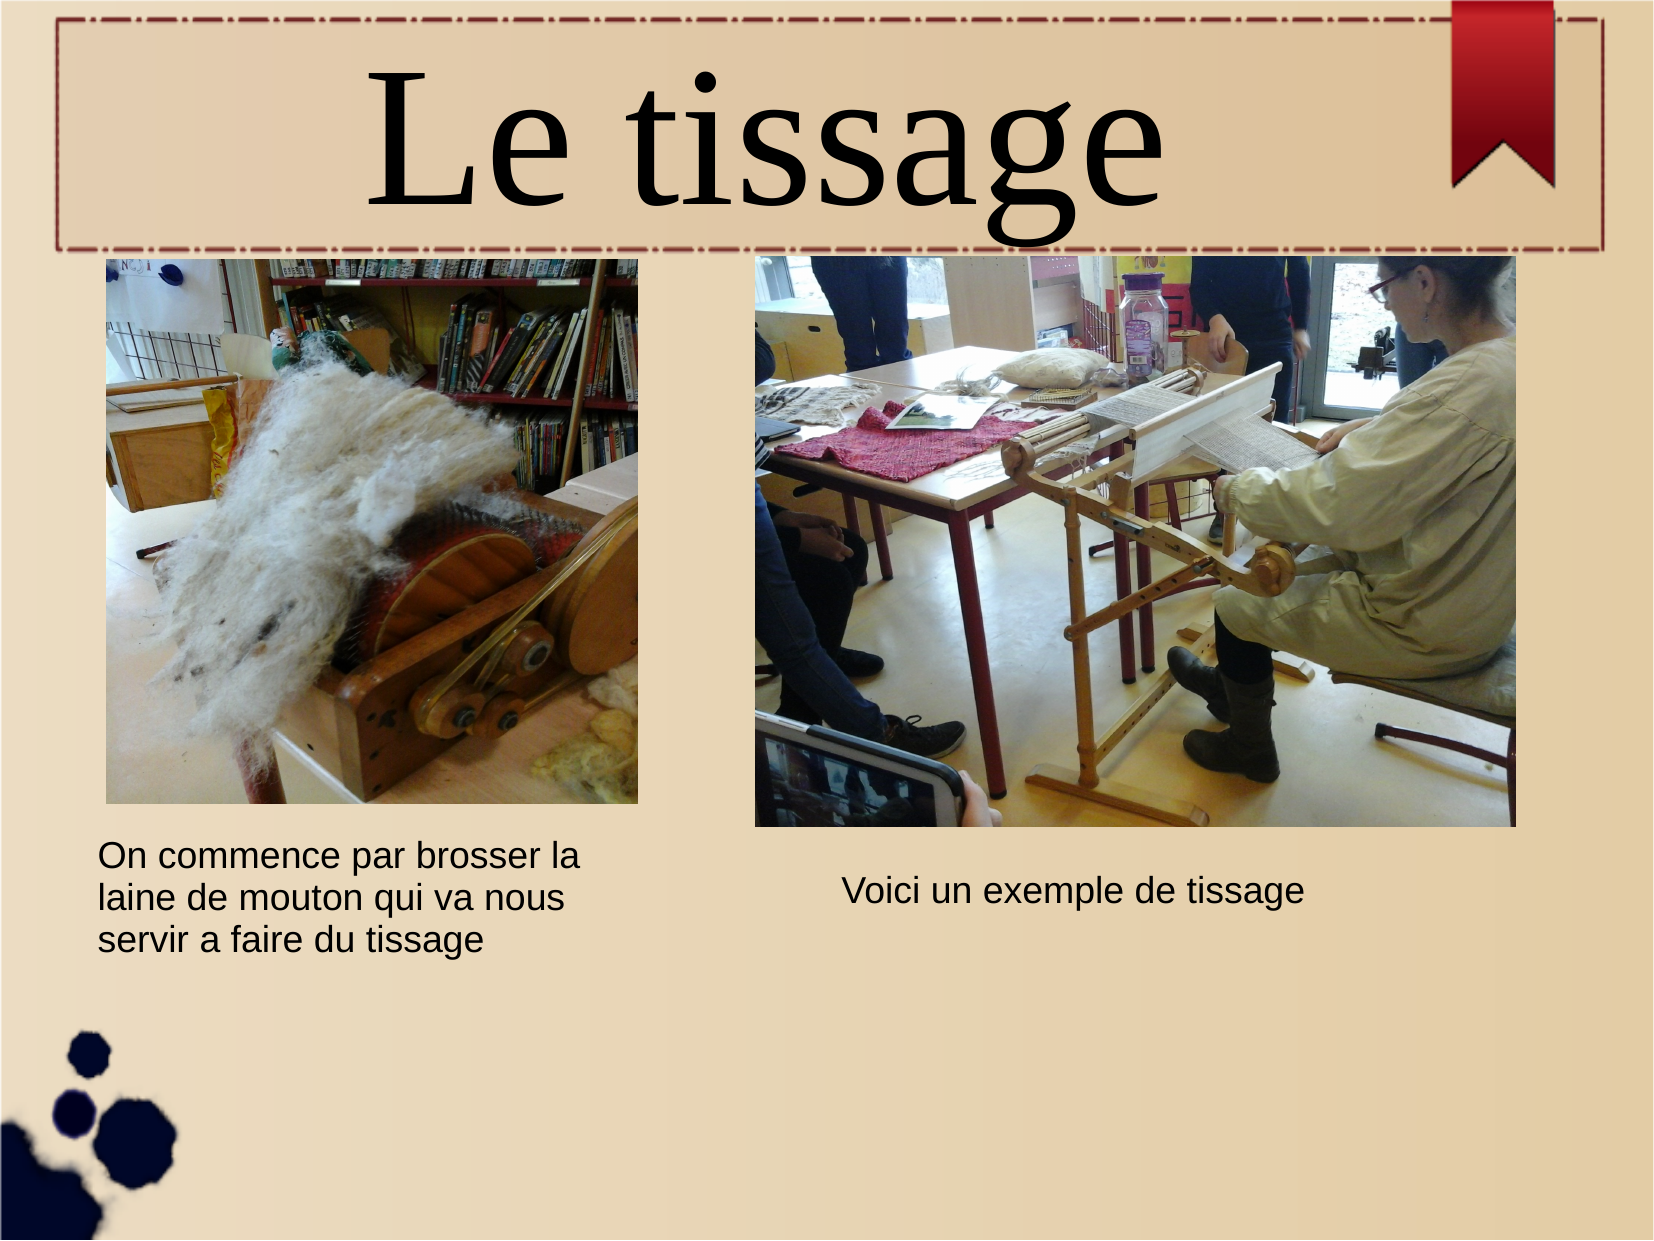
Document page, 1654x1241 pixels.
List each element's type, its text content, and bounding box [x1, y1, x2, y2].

text_box On commence par brosser la laine de mouton qui va nous servir a faire du tissage [82, 826, 603, 968]
picture [0, 0, 1654, 1240]
text_box Voici un exemple de tissage [826, 862, 1501, 920]
title Le tissage [106, 26, 1477, 249]
